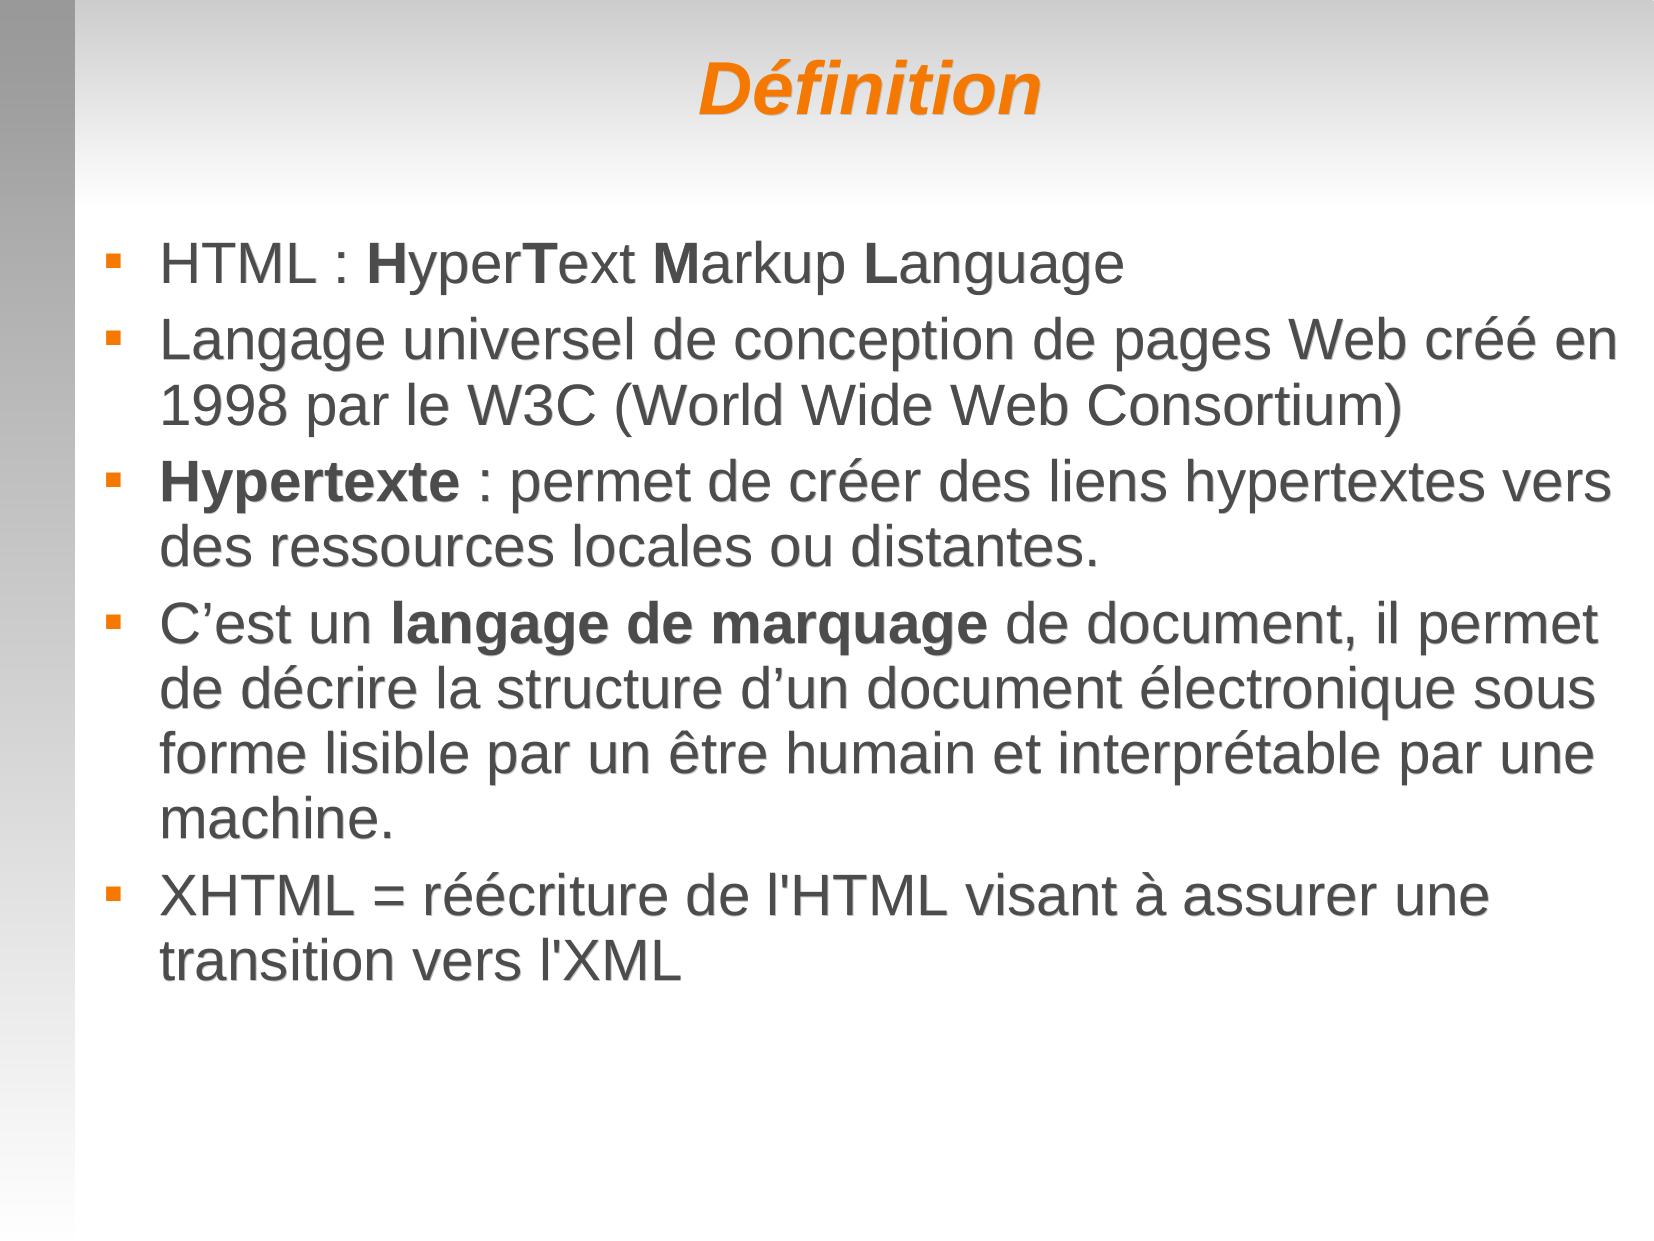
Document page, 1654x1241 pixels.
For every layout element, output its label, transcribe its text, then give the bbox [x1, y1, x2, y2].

list HTML : HyperText Markup Language Langage universel de conception de pages Web créé en 1998 par le W3C (World Wide Web Consortium) Hypertexte : permet de créer des liens hypertextes vers des ressources locales ou distantes. C’est un langage de marquage de document, il permet de décrire la structure d’un document électronique sous forme lisible par un être humain et interprétable par une machine. XHTML = réécriture de l'HTML visant à assurer une transition vers l'XML [88, 230, 1625, 1084]
title Définition [88, 0, 1654, 178]
